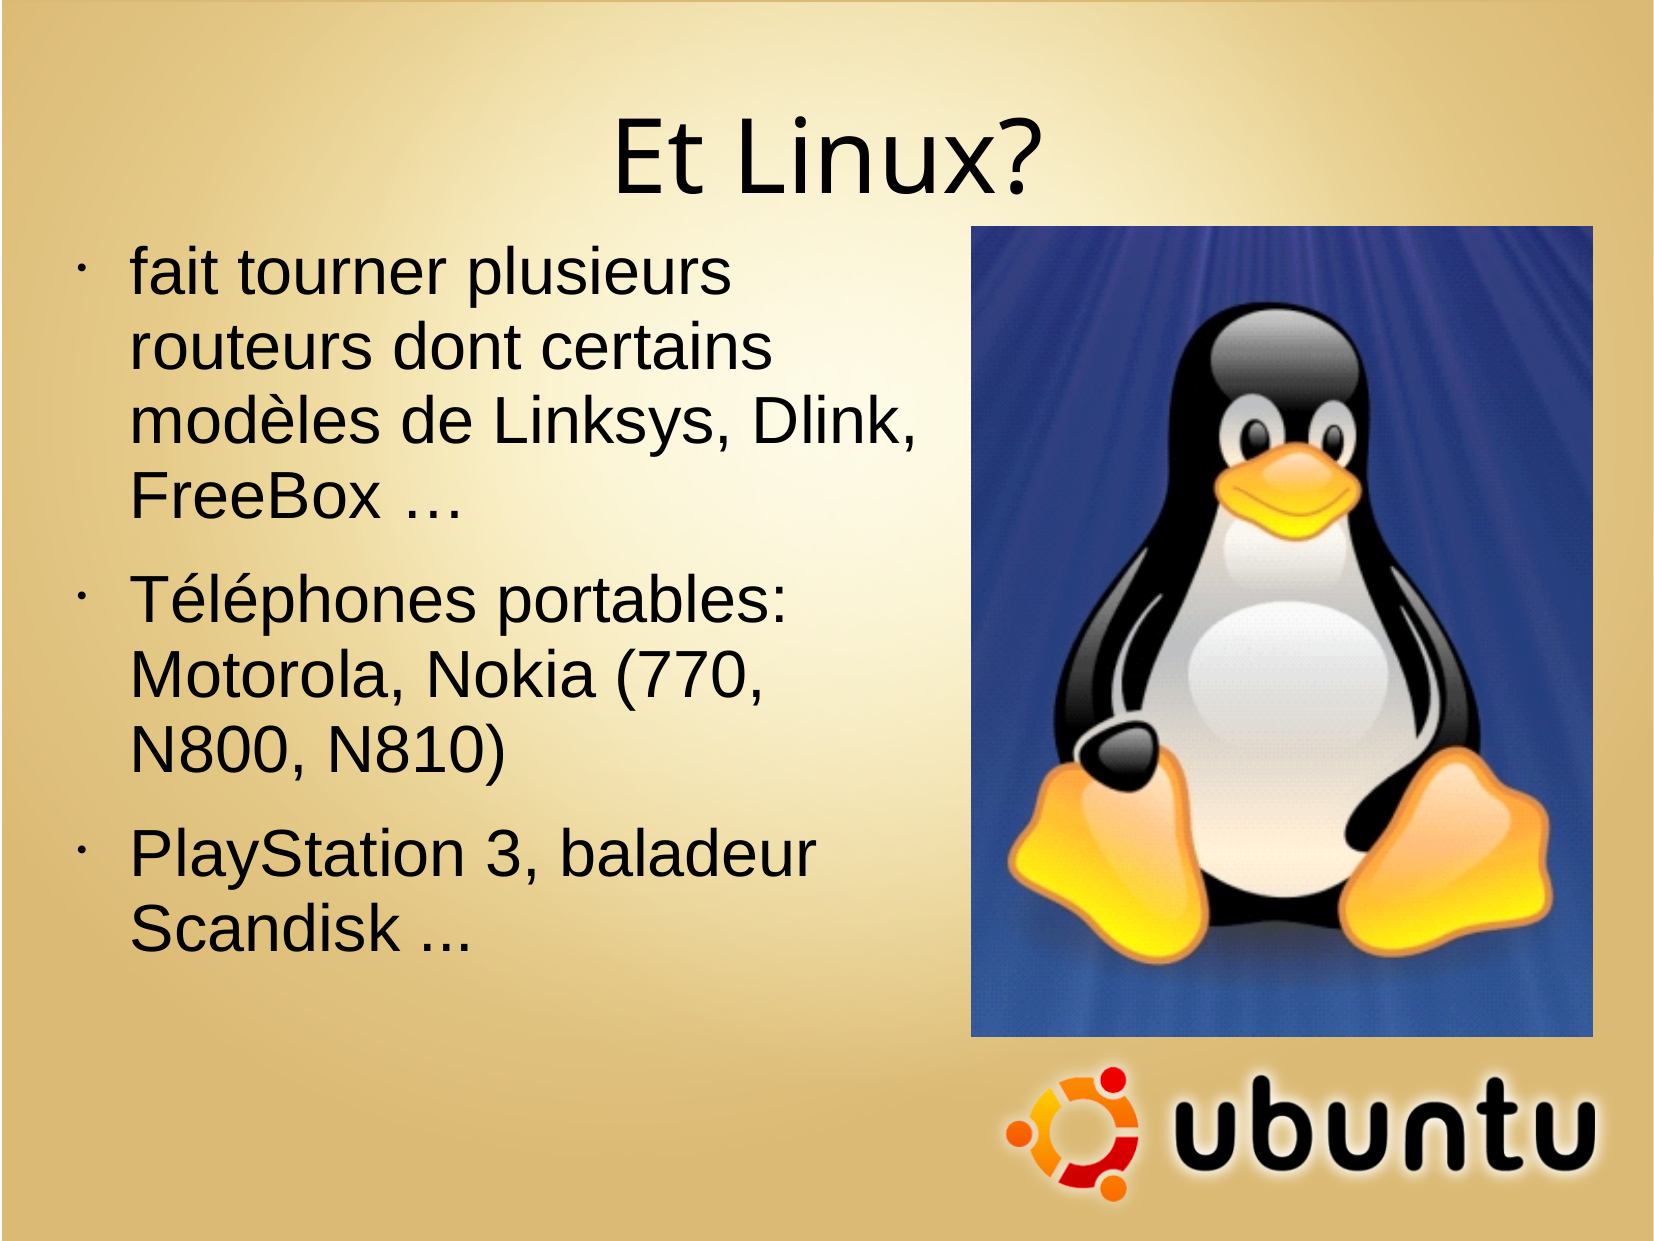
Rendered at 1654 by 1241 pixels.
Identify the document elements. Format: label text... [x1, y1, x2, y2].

title Et Linux? [82, 49, 1571, 257]
picture [2, 0, 1654, 1241]
list fait tourner plusieurs routeurs dont certains modèles de Linksys, Dlink, FreeBox … Téléphones portables: Motorola, Nokia (770, N800, N810) PlayStation 3, baladeur Scandisk ... [59, 233, 941, 1041]
